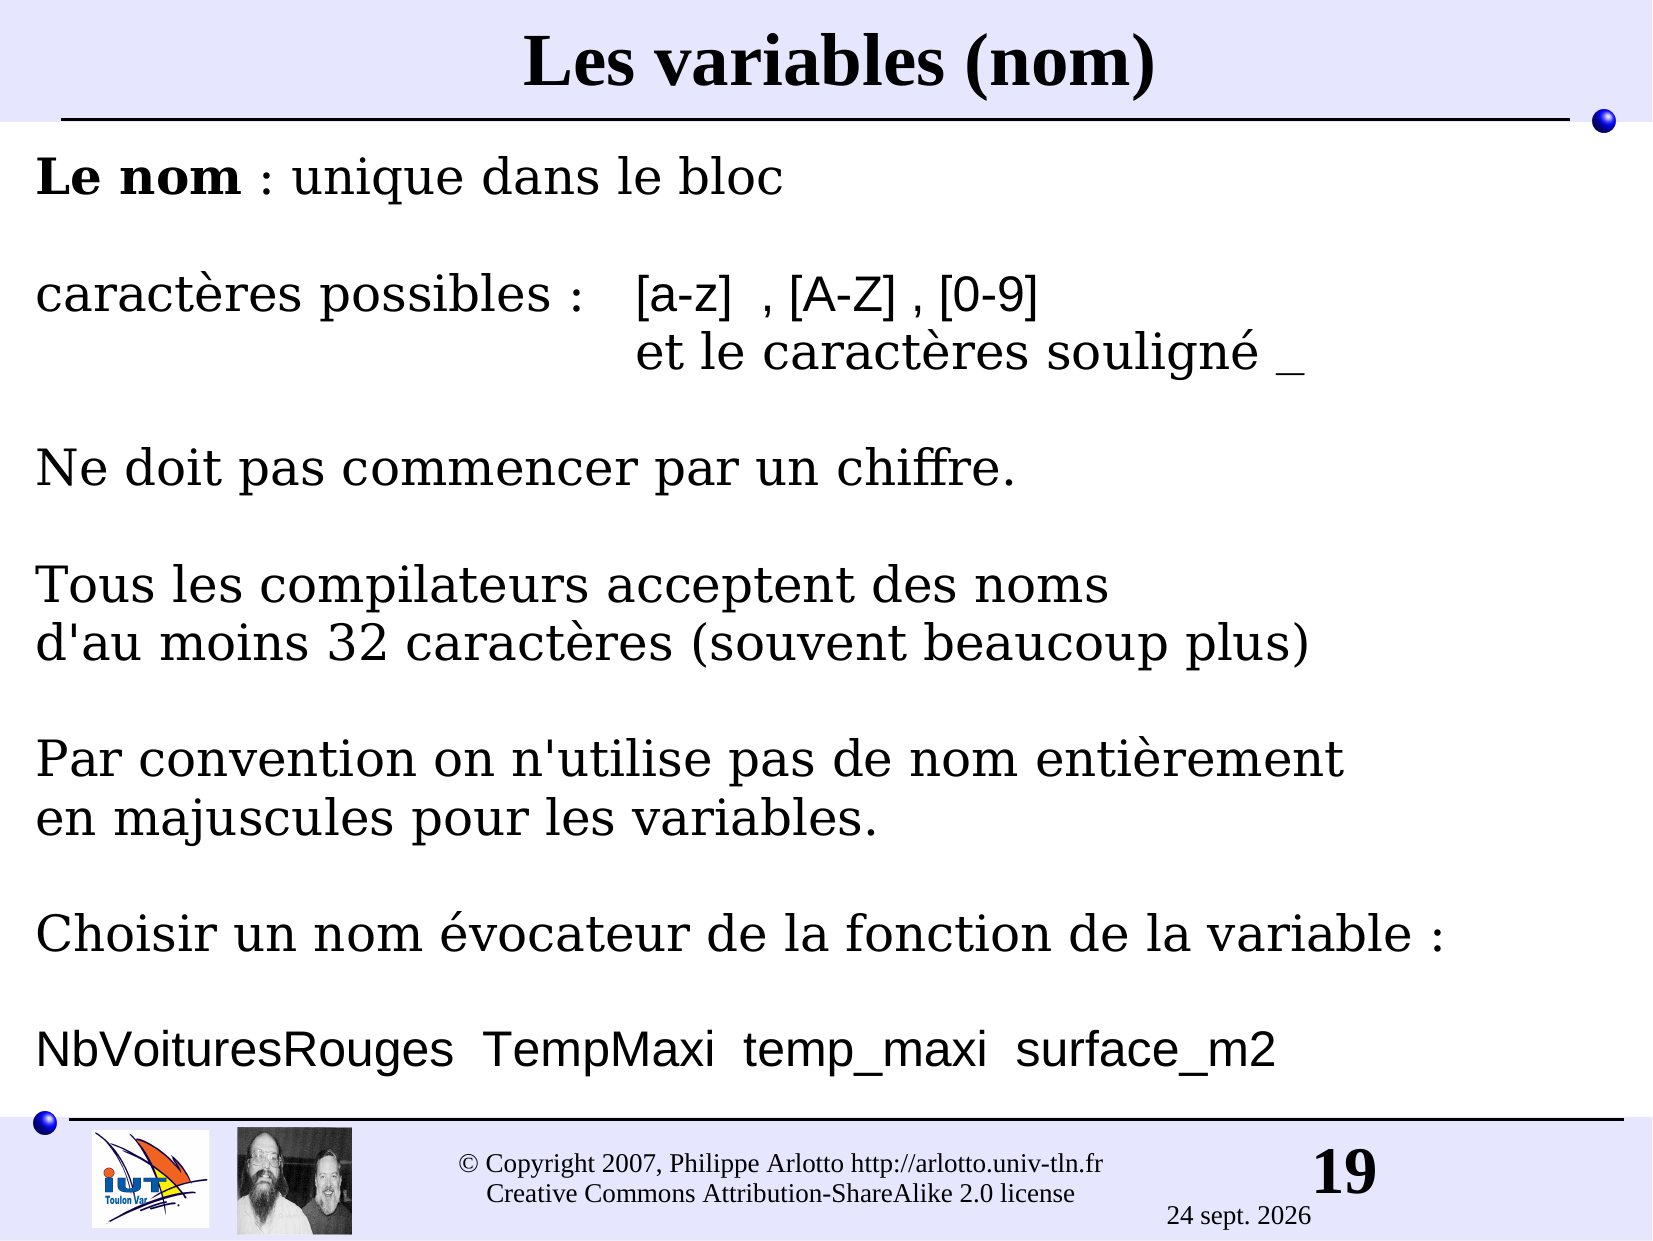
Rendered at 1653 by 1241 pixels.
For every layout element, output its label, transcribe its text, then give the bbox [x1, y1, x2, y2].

title Les variables (nom) [95, 11, 1585, 110]
picture [237, 1127, 352, 1235]
text_box Le nom : unique dans le bloc caractères possibles : [a-z] , [A-Z] , [0-9] et le caractères souligné _ Ne doit pas commencer par un chiffre. Tous les compilateurs acceptent des noms d'au moins 32 caractères (souvent beaucoup plus) Par convention on n'utilise pas de nom entièrement en majuscules pour les variables. Choisir un nom évocateur de la fonction de la variable : NbVoituresRouges TempMaxi temp_maxi surface_m2 [35, 147, 1447, 1078]
